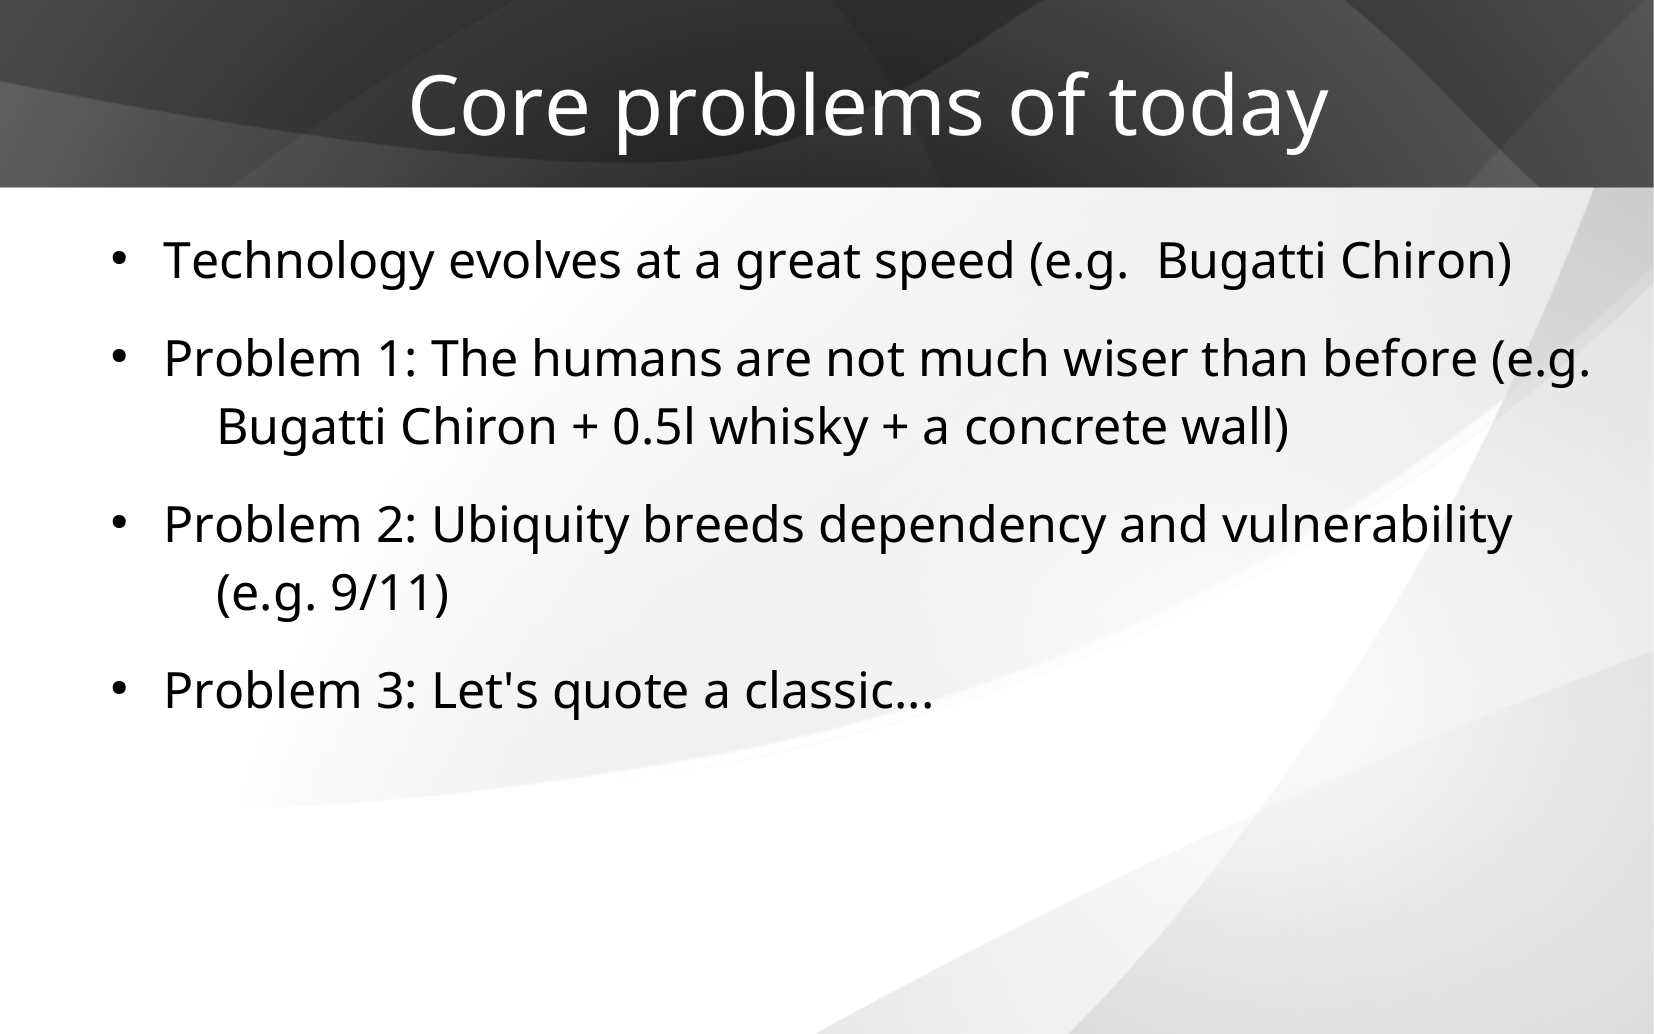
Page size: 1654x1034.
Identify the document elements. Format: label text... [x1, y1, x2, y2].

picture [0, 0, 1654, 1034]
list Technology evolves at a great speed (e.g. Bugatti Chiron) Problem 1: The humans are not much wiser than before (e.g. Bugatti Chiron + 0.5l whisky + a concrete wall) Problem 2: Ubiquity breeds dependency and vulnerability (e.g. 9/11) Problem 3: Let's quote a classic... [75, 225, 1613, 1013]
title Core problems of today [124, 0, 1613, 208]
